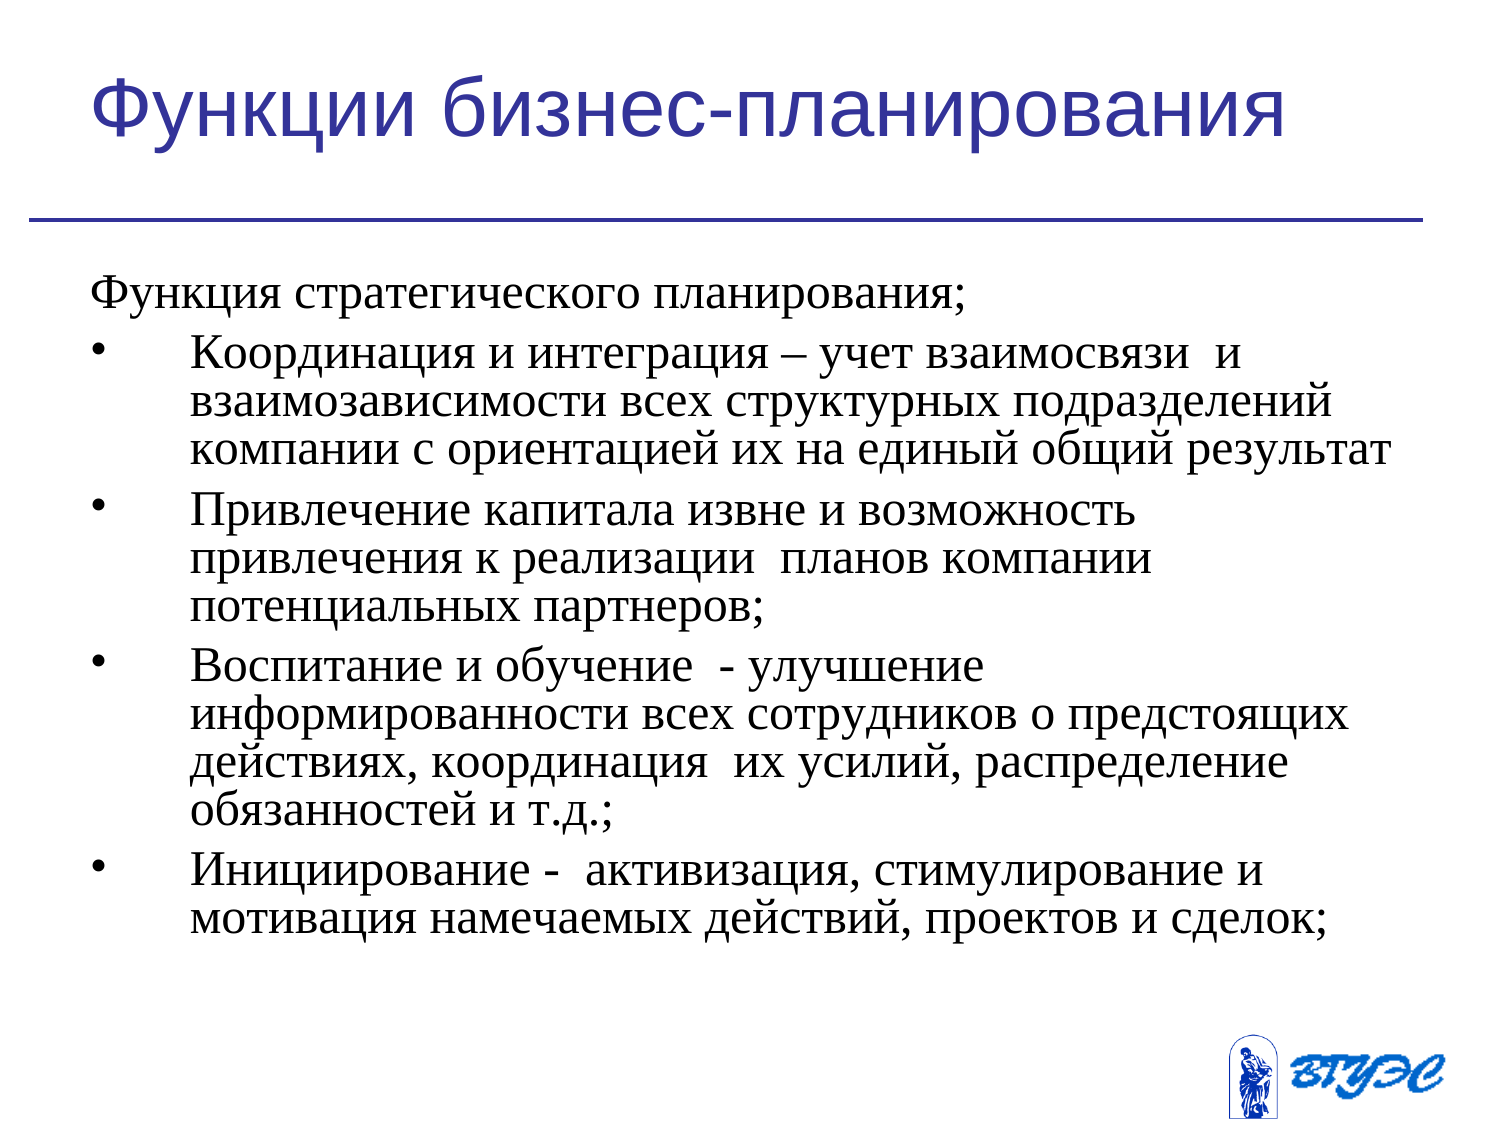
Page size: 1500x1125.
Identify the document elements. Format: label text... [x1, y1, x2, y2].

picture [1289, 1053, 1447, 1101]
title Функции бизнес-планирования [75, 45, 1426, 233]
picture [1228, 1034, 1278, 1119]
list Функция стратегического планирования; Координация и интеграция – учет взаимосвязи и взаимозависимости всех структурных подразделений компании с ориентацией их на единый общий результат Привлечение капитала извне и возможность привлечения к реализации планов компании потенциальных партнеров; Воспитание и обучение - улучшение информированности всех сотрудников о предстоящих действиях, координация их усилий, распределение обязанностей и т.д.; Инициирование - активизация, стимулирование и мотивация намечаемых действий, проектов и сделок; [75, 262, 1426, 1006]
